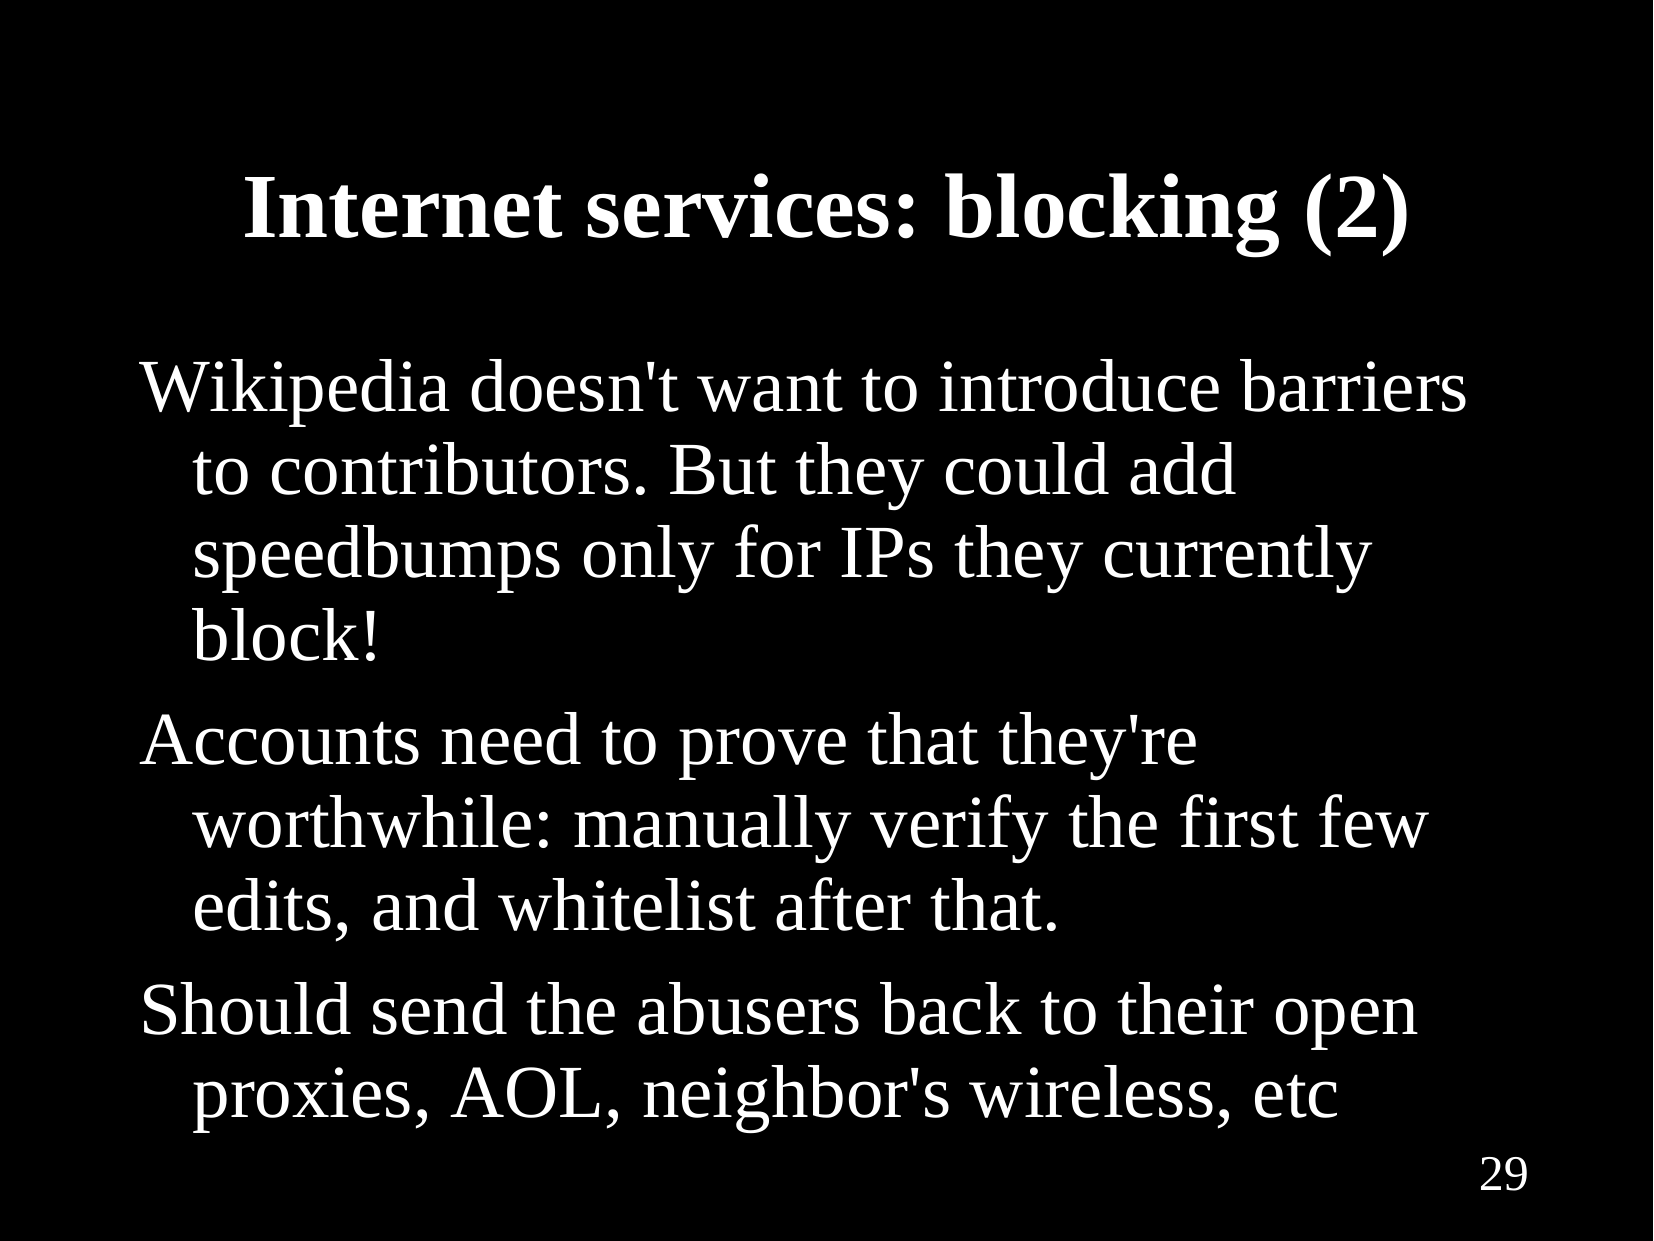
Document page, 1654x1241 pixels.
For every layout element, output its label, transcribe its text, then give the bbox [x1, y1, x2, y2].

title Internet services: blocking (2) [121, 102, 1534, 311]
list Wikipedia doesn't want to introduce barriers to contributors. But they could add speedbumps only for IPs they currently block! Accounts need to prove that they're worthwhile: manually verify the first few edits, and whitelist after that. Should send the abusers back to their open proxies, AOL, neighbor's wireless, etc [121, 344, 1534, 1134]
